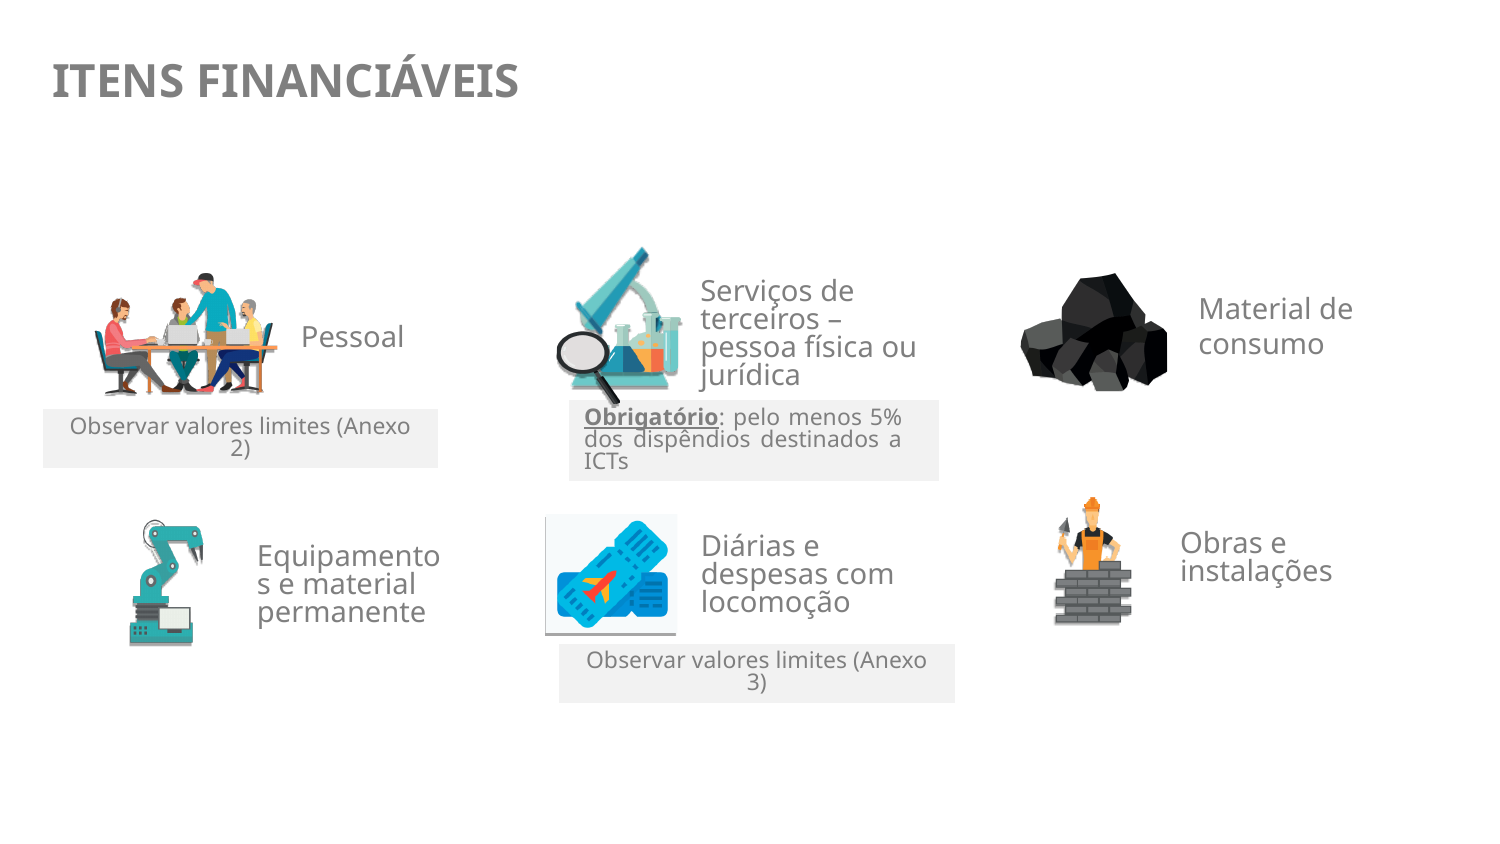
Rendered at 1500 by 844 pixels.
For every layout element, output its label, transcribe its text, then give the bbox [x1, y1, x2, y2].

picture [94, 271, 278, 395]
text_box Obrigatório: pelo menos 5% dos dispêndios destinados a ICTs [569, 400, 939, 481]
text_box Diárias e despesas com locomoção [686, 527, 932, 626]
text_box Observar valores limites (Anexo 3) [559, 644, 955, 703]
text_box Obras e instalações [1165, 524, 1410, 595]
text_box ITENS FINANCIÁVEIS [37, 12, 1454, 147]
picture [122, 511, 211, 655]
text_box Equipamentos e material permanente [242, 537, 461, 636]
picture [1020, 273, 1168, 391]
text_box Pessoal [286, 311, 455, 361]
text_box Material de consumo [1183, 283, 1371, 368]
text_box Observar valores limites (Anexo 2) [43, 409, 438, 468]
picture [1035, 486, 1141, 626]
text_box Serviços de terceiros – pessoa física ou jurídica [685, 272, 939, 401]
picture [545, 514, 678, 633]
picture [552, 243, 689, 404]
